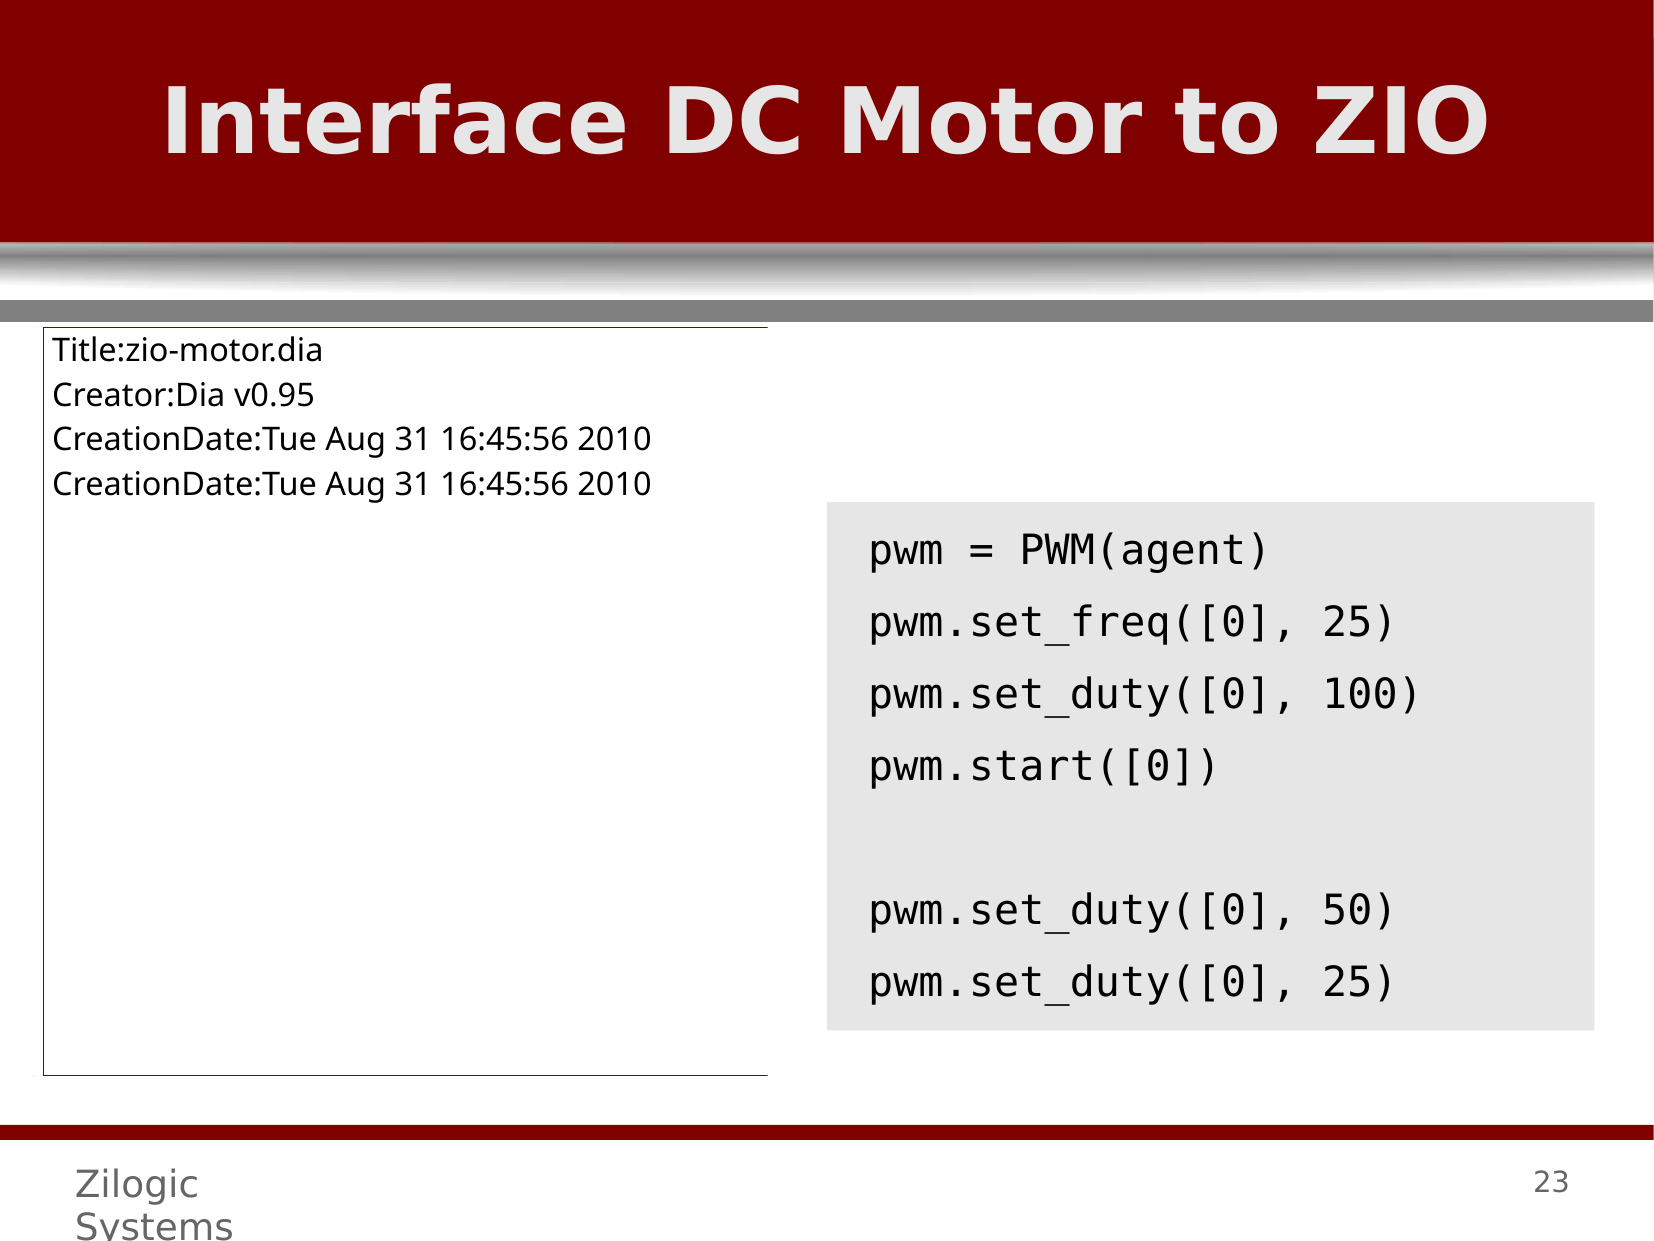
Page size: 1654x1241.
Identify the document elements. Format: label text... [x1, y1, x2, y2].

title Interface DC Motor to ZIO [82, 26, 1571, 218]
picture [41, 324, 768, 1076]
list pwm = PWM(agent) pwm.set_freq([0], 25) pwm.set_duty([0], 100) pwm.start([0]) pwm.set_duty([0], 50) pwm.set_duty([0], 25) [826, 501, 1595, 1031]
